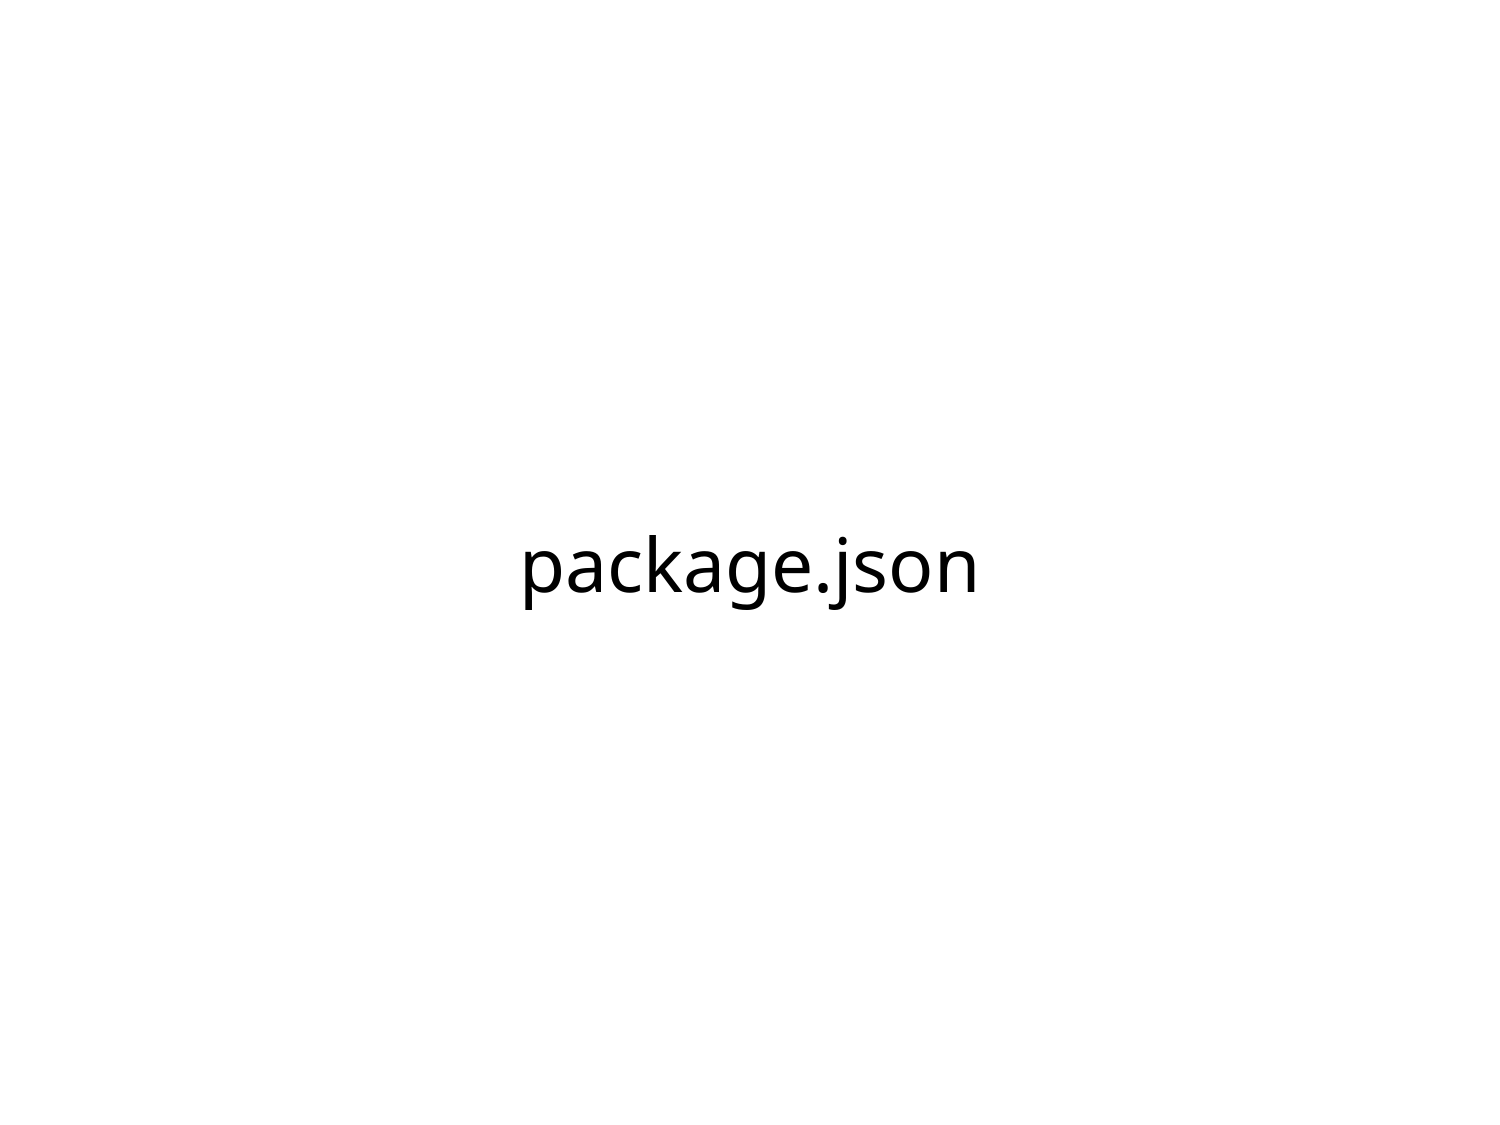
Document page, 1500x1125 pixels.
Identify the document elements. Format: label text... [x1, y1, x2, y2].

title package.json [51, 470, 1449, 655]
